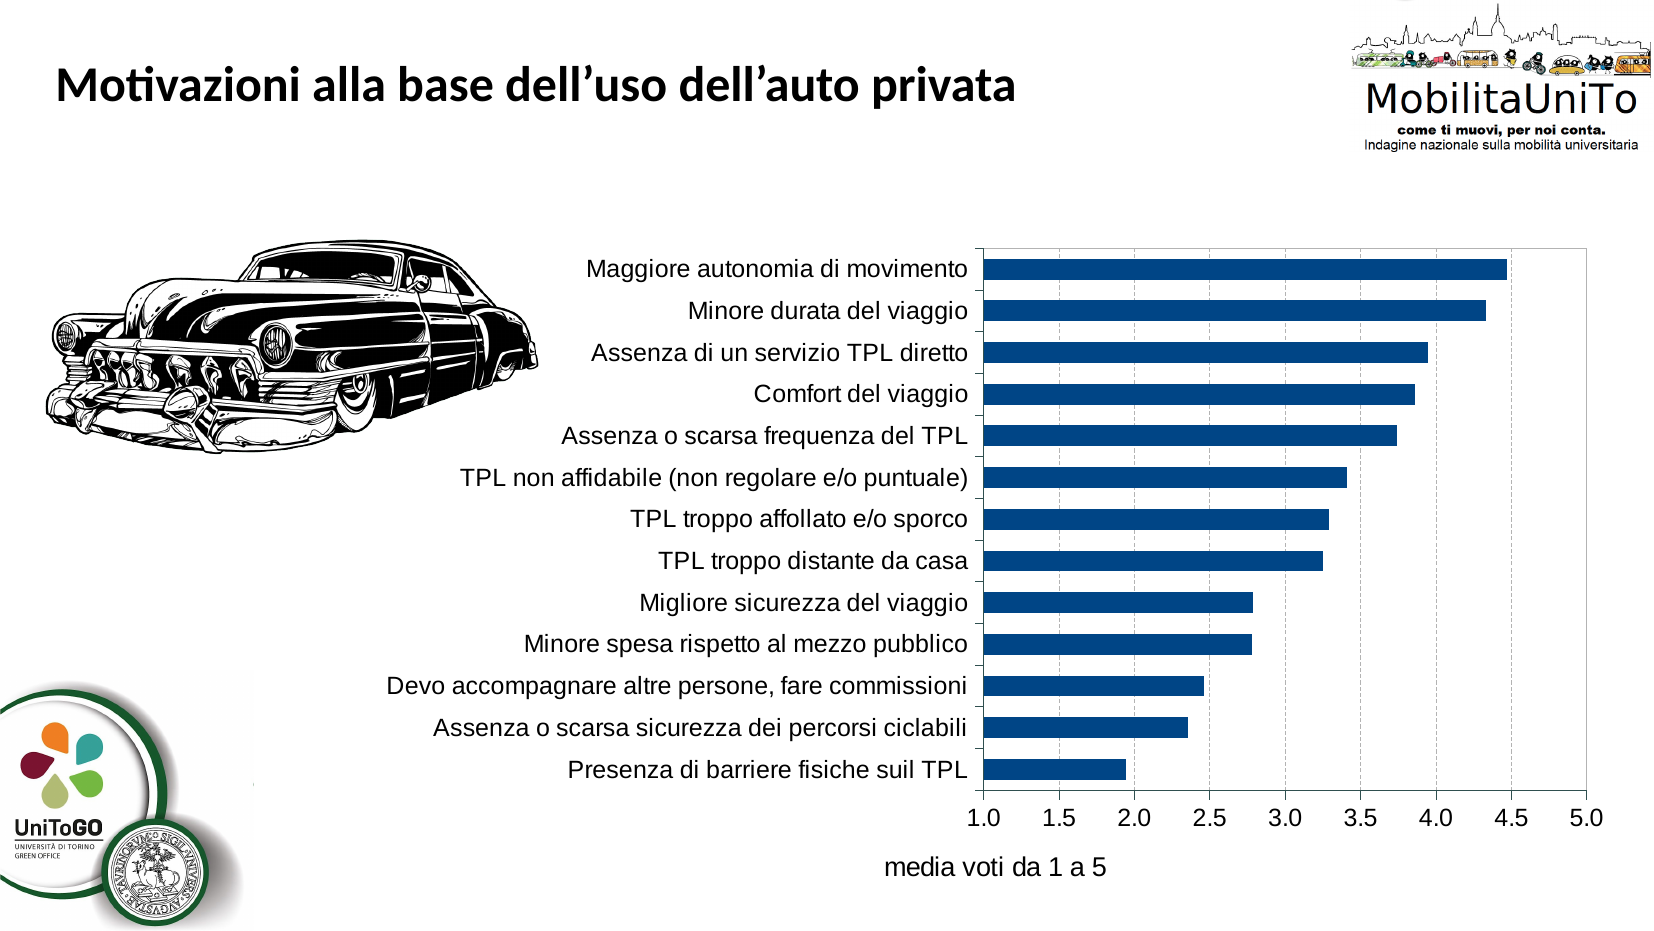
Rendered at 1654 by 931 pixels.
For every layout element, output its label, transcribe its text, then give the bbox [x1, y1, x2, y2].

chart [360, 234, 1630, 917]
text_box Motivazioni alla base dell’uso dell’auto privata [40, 44, 1049, 120]
picture [1349, 0, 1654, 152]
picture [0, 670, 254, 931]
picture [41, 235, 360, 459]
